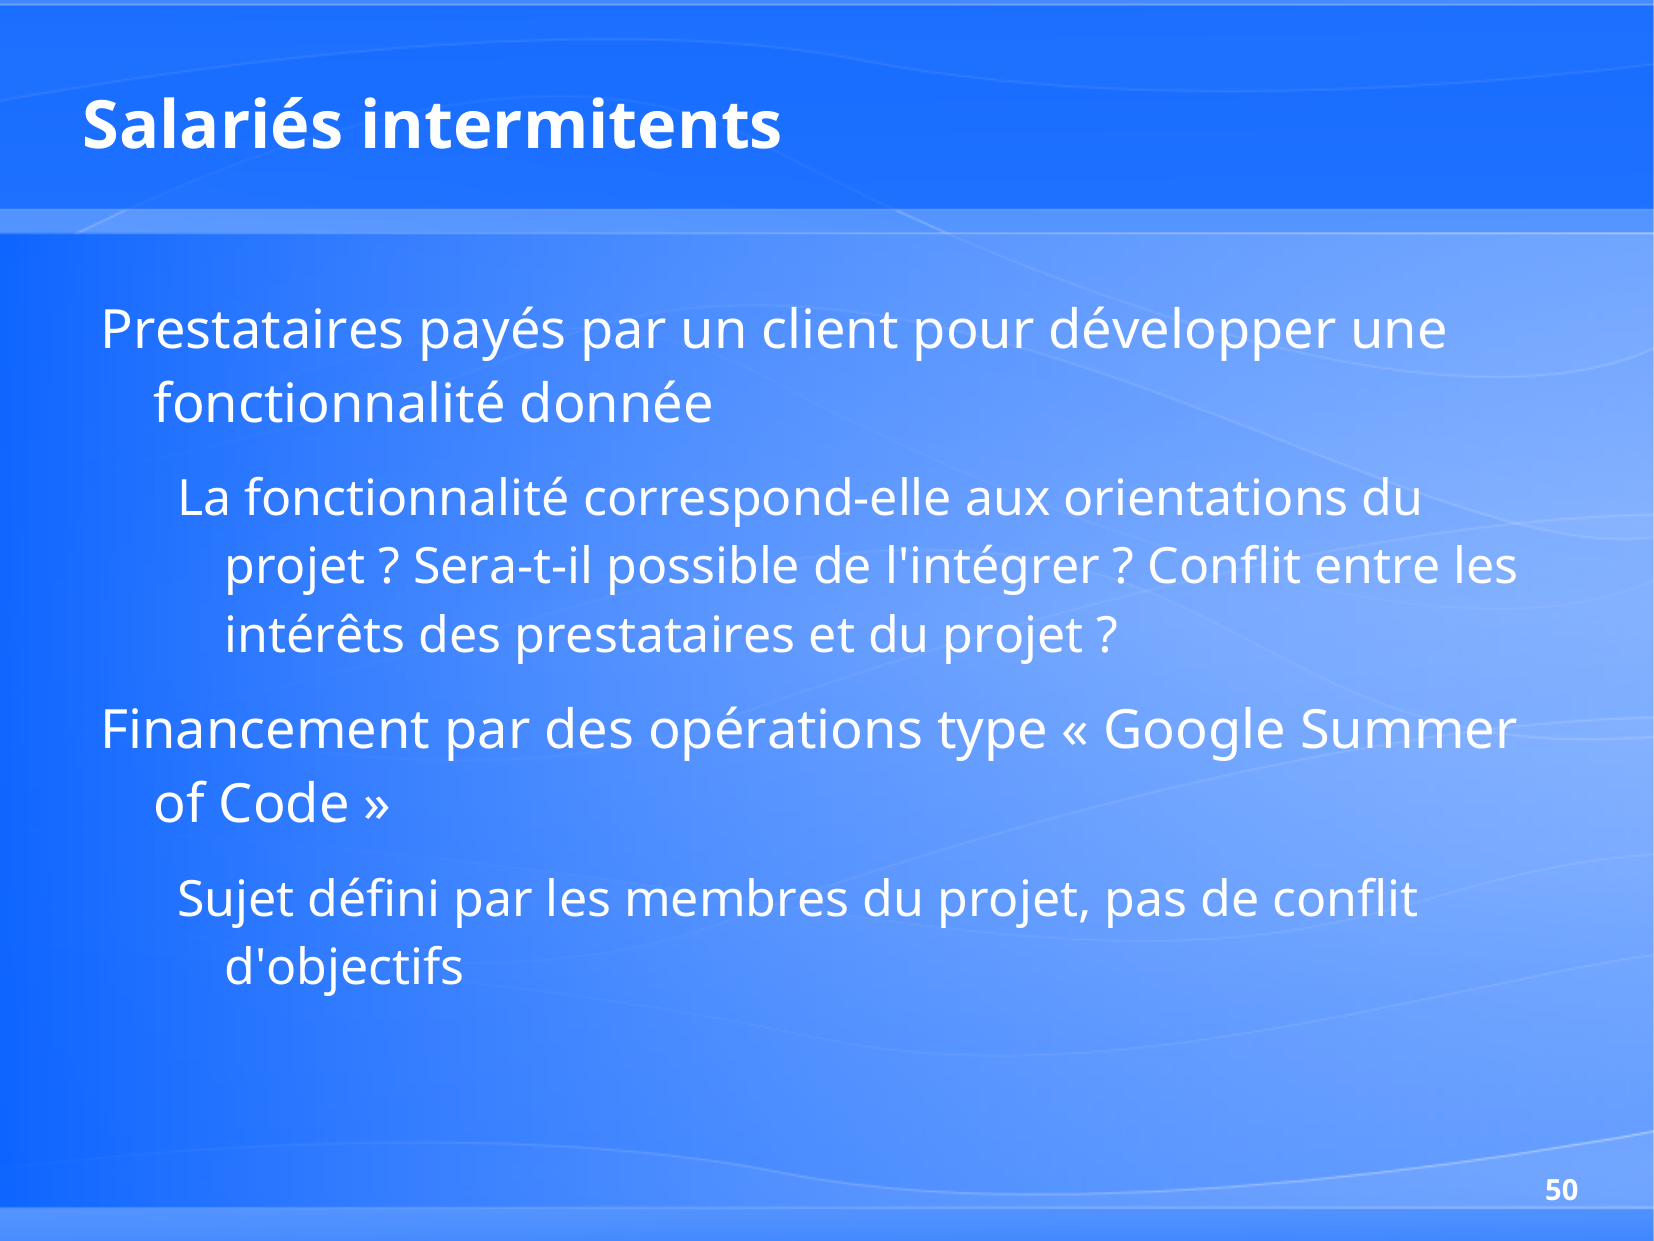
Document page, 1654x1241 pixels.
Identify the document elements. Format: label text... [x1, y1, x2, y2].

picture [0, 0, 1654, 1241]
list Prestataires payés par un client pour développer une fonctionnalité donnée La fonctionnalité correspond-elle aux orientations du projet ? Sera-t-il possible de l'intégrer ? Conflit entre les intérêts des prestataires et du projet ? Financement par des opérations type « Google Summer of Code » Sujet défini par les membres du projet, pas de conflit d'objectifs [82, 290, 1571, 1108]
title Salariés intermitents [23, 15, 1625, 229]
